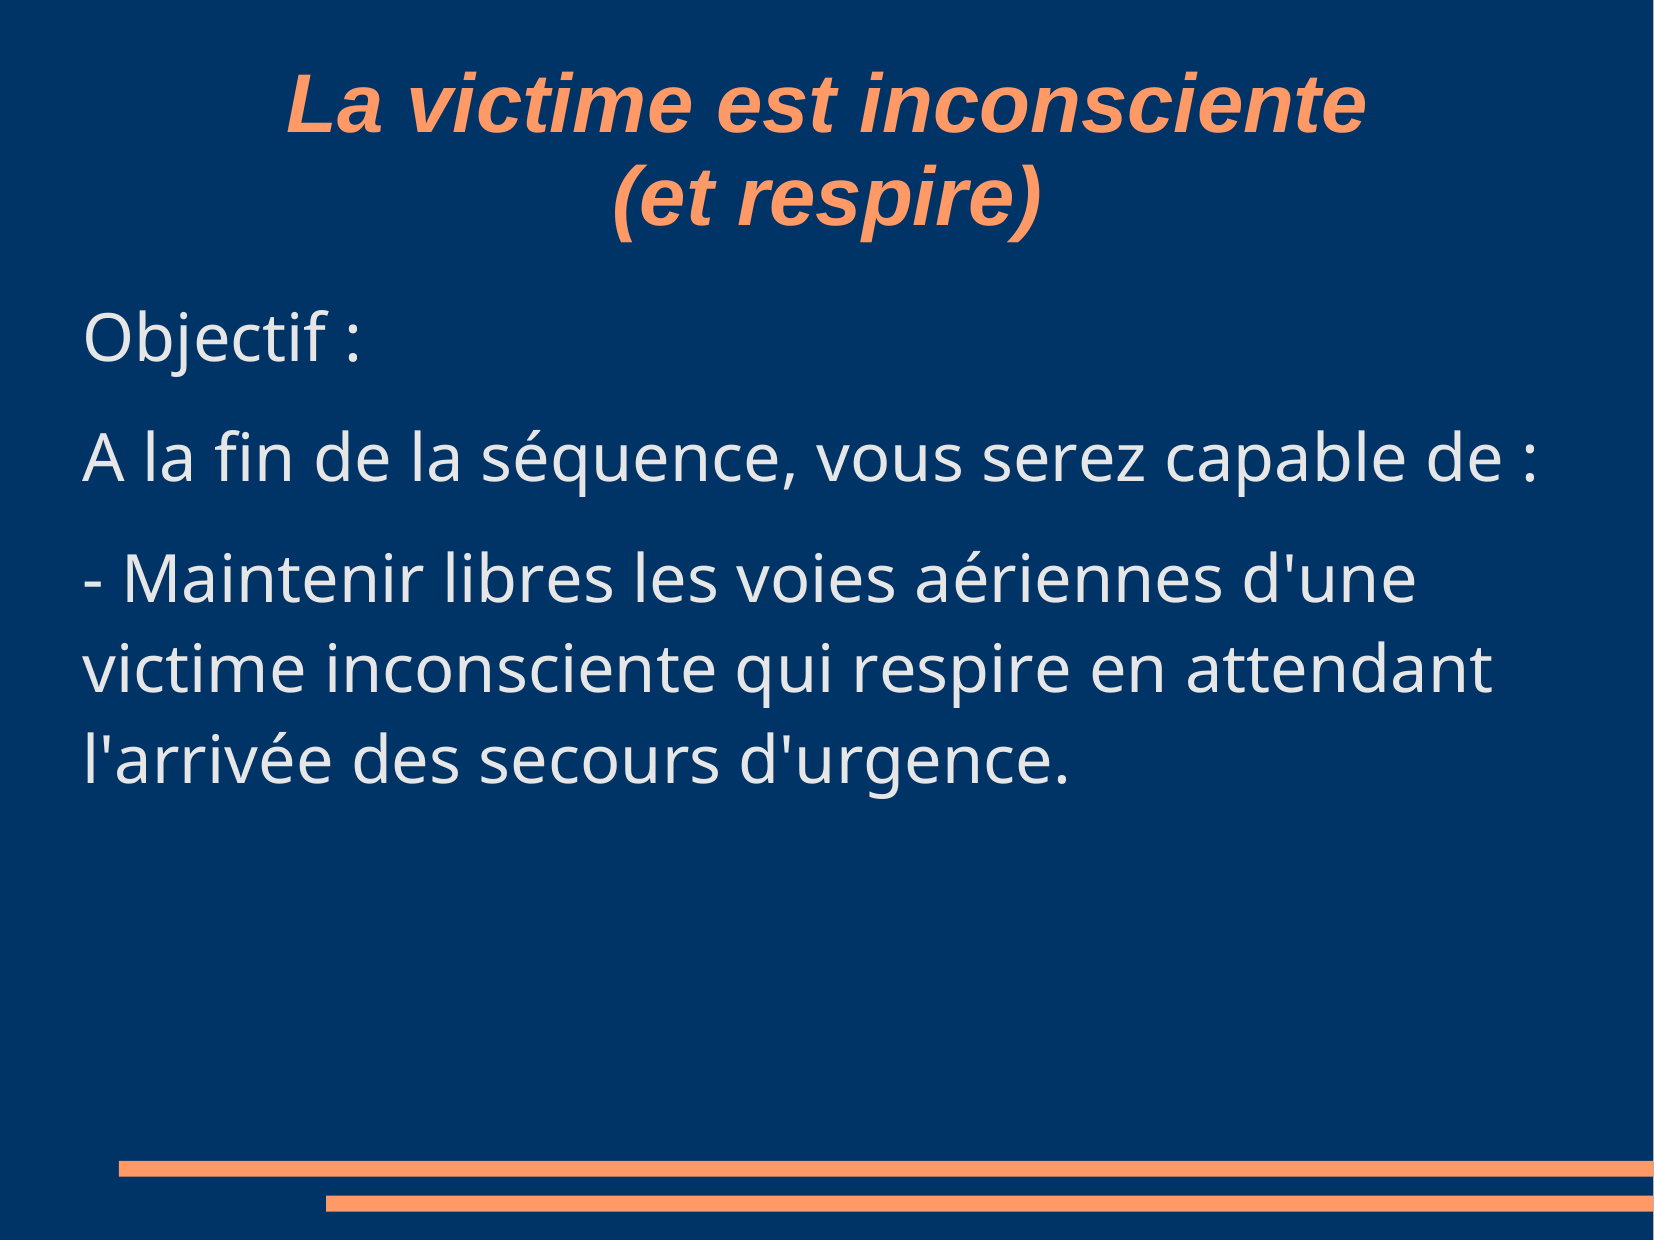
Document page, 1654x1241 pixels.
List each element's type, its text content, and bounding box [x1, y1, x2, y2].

list Objectif : A la fin de la séquence, vous serez capable de : - Maintenir libres les voies aériennes d'une victime inconsciente qui respire en attendant l'arrivée des secours d'urgence. [82, 290, 1571, 1109]
title La victime est inconsciente (et respire) [121, 46, 1534, 254]
